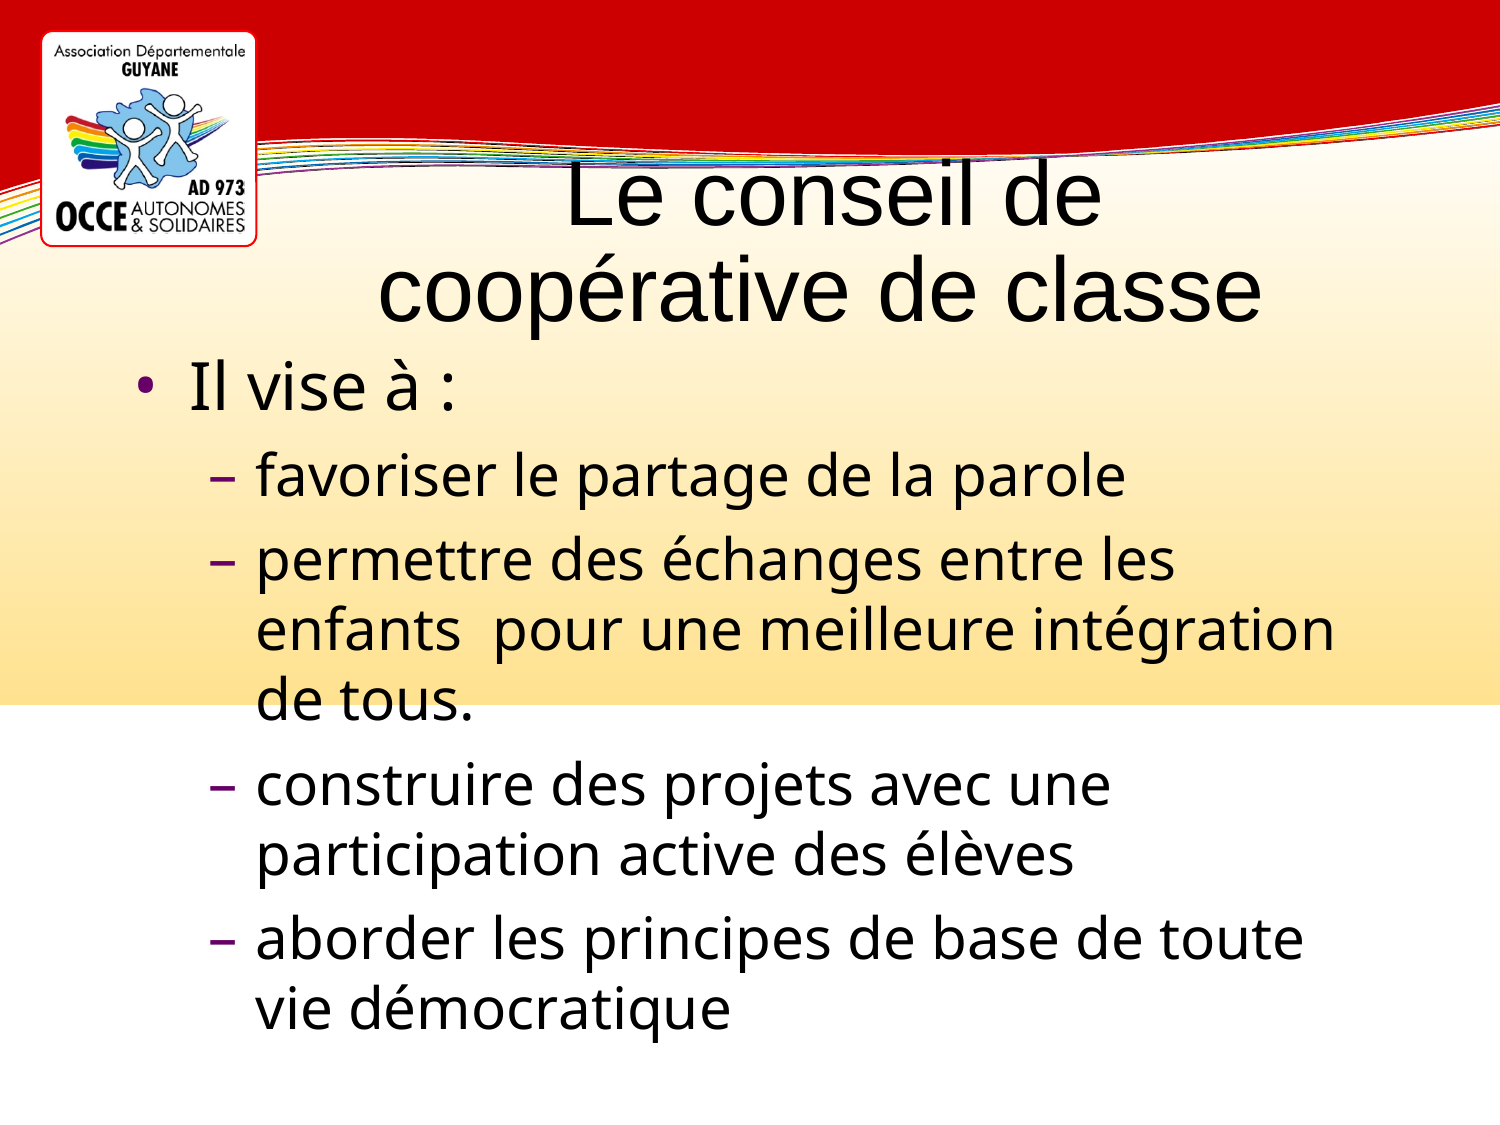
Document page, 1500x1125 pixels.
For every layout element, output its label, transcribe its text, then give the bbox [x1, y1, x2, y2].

list Il vise à : favoriser le partage de la parole permettre des échanges entre les enfants pour une meilleure intégration de tous. construire des projets avec une participation active des élèves aborder les principes de base de toute vie démocratique [118, 335, 1394, 1099]
picture [54, 44, 245, 234]
title Le conseil de coopérative de classe [334, 141, 1335, 349]
